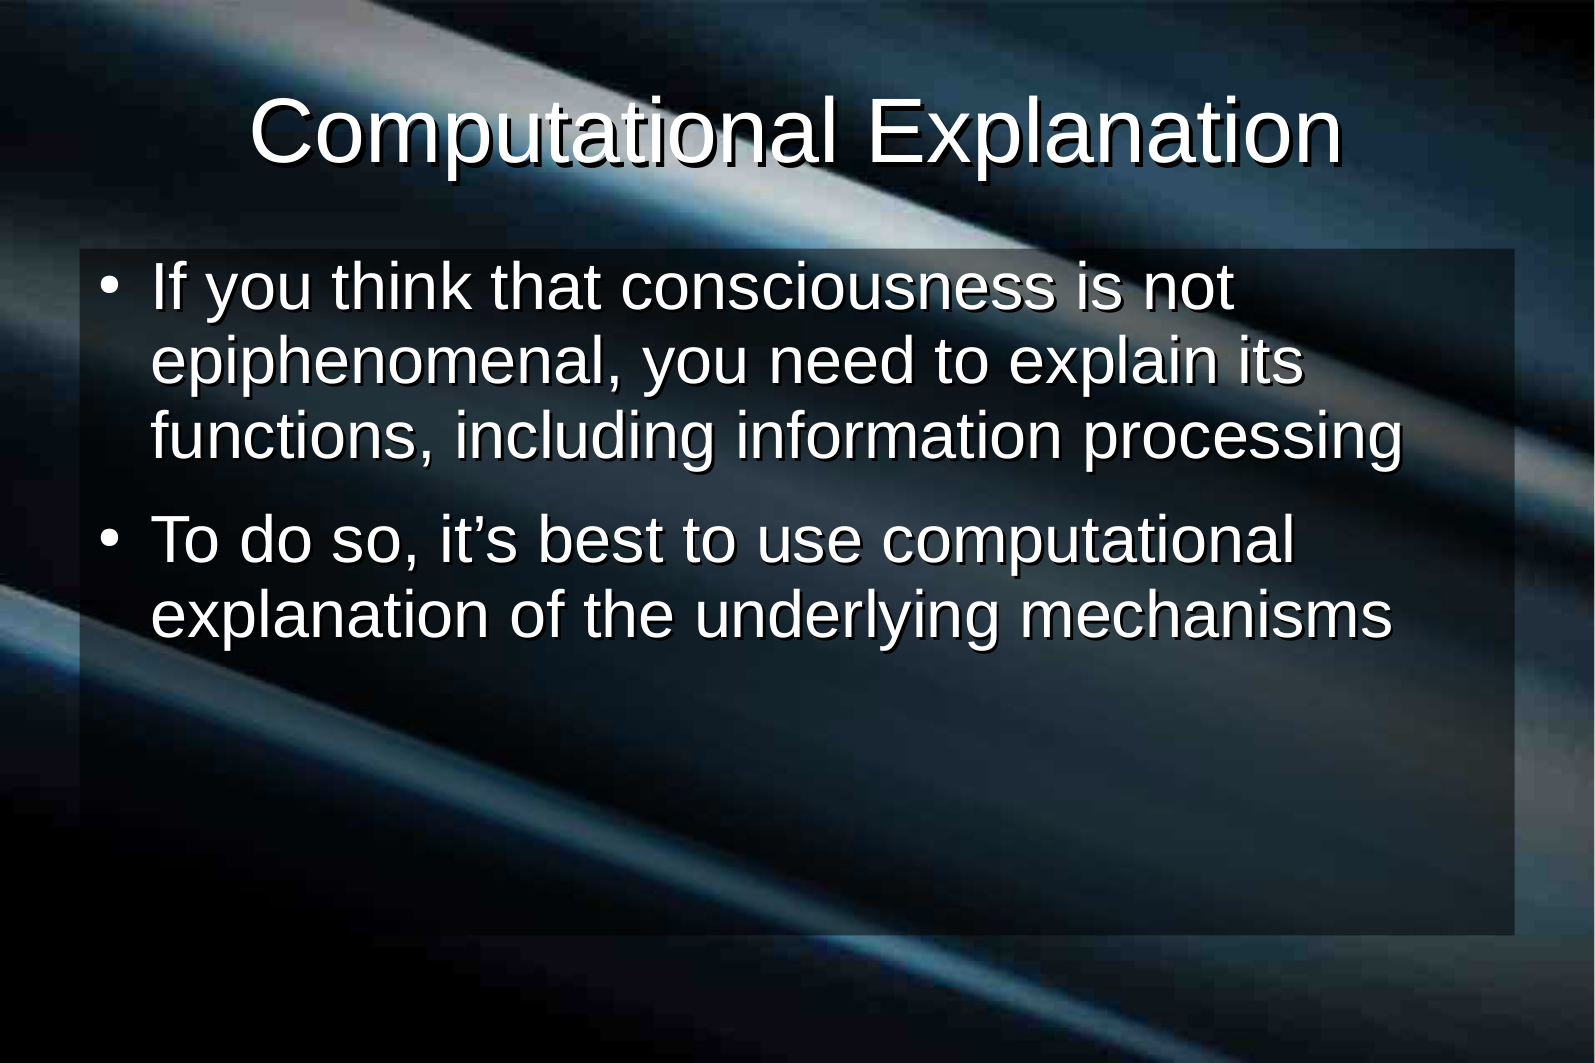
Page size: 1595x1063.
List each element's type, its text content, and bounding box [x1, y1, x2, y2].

picture [0, 0, 1595, 1063]
title Computational Explanation [79, 49, 1515, 213]
list If you think that consciousness is not epiphenomenal, you need to explain its functions, including information processing To do so, it’s best to use computational explanation of the underlying mechanisms [79, 248, 1515, 936]
